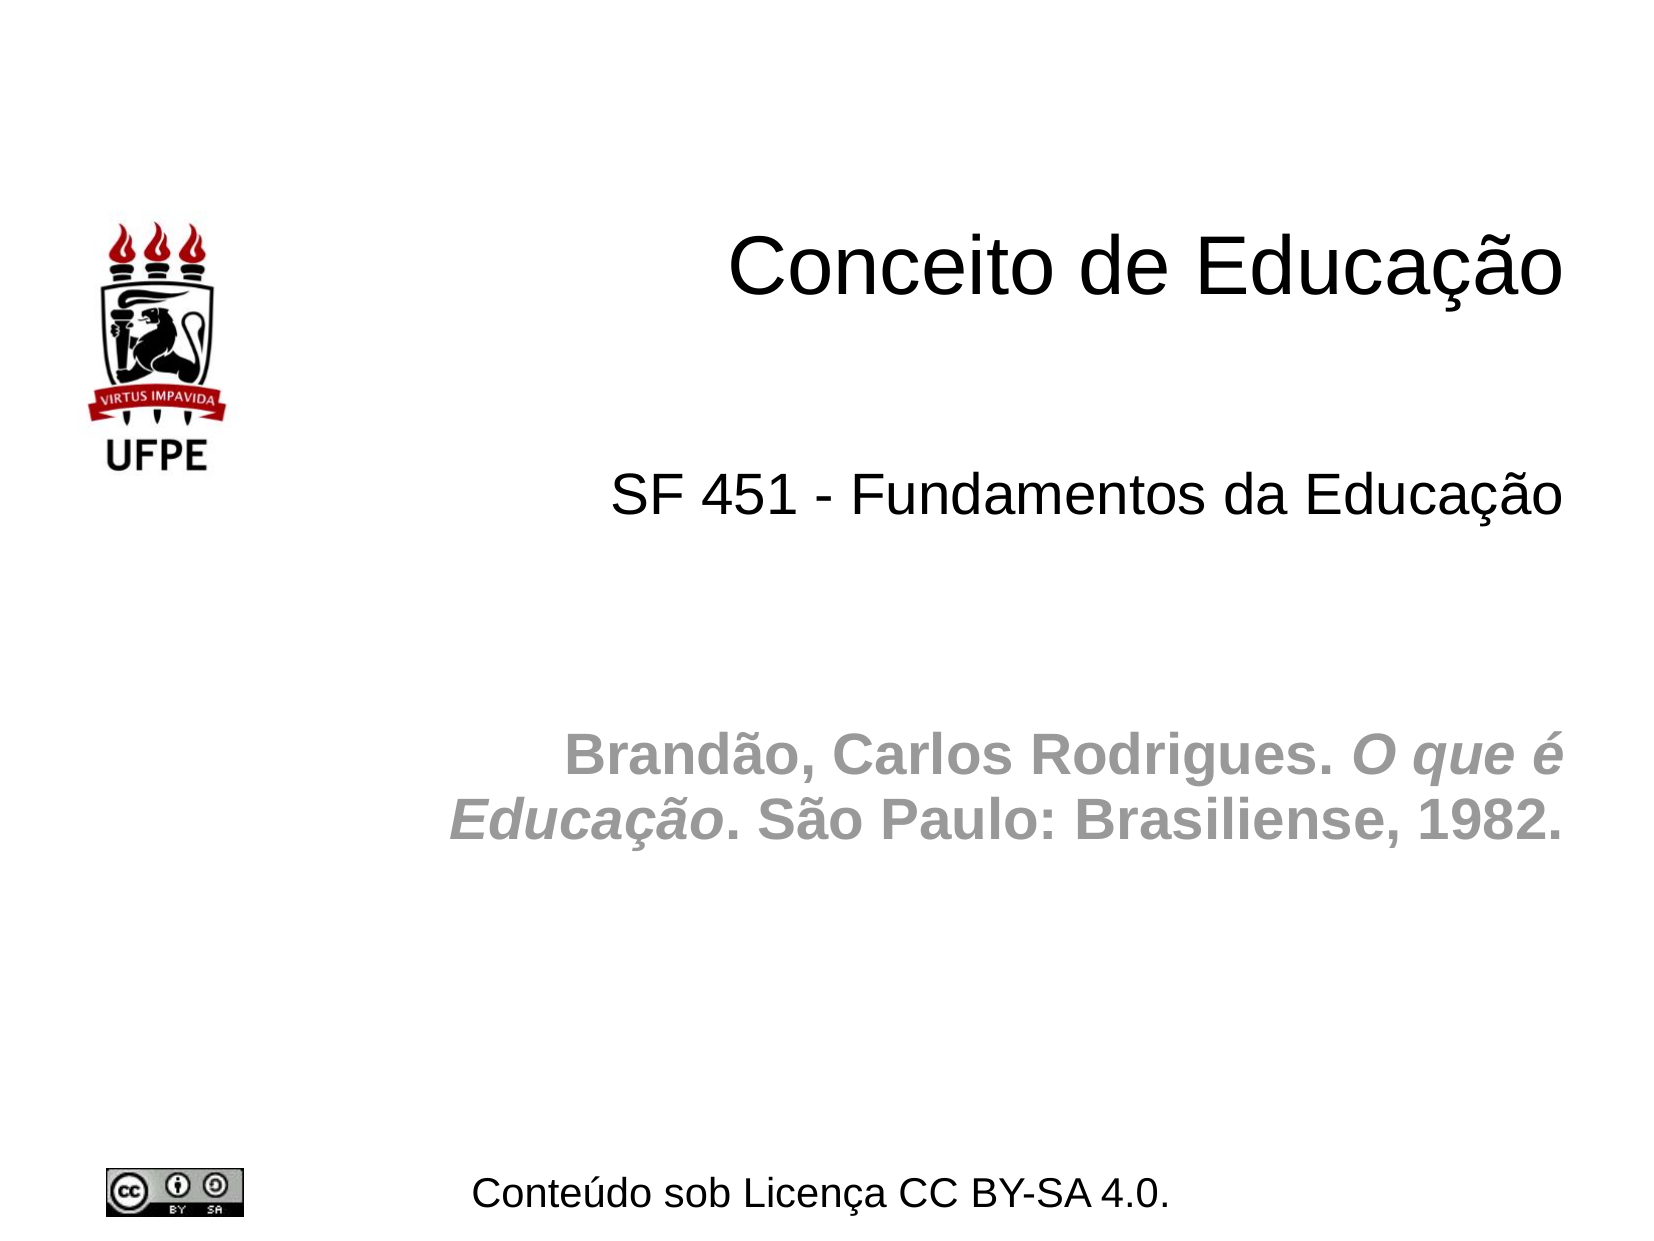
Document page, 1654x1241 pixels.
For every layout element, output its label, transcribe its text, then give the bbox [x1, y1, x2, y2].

subtitle Conceito de Educação SF 451 - Fundamentos da Educação Brandão, Carlos Rodrigues. O que é Educação. São Paulo: Brasiliense, 1982. [76, 114, 1565, 958]
picture [106, 1168, 244, 1217]
text_box Conteúdo sob Licença CC BY-SA 4.0. [259, 1163, 1382, 1223]
picture [29, 163, 296, 532]
